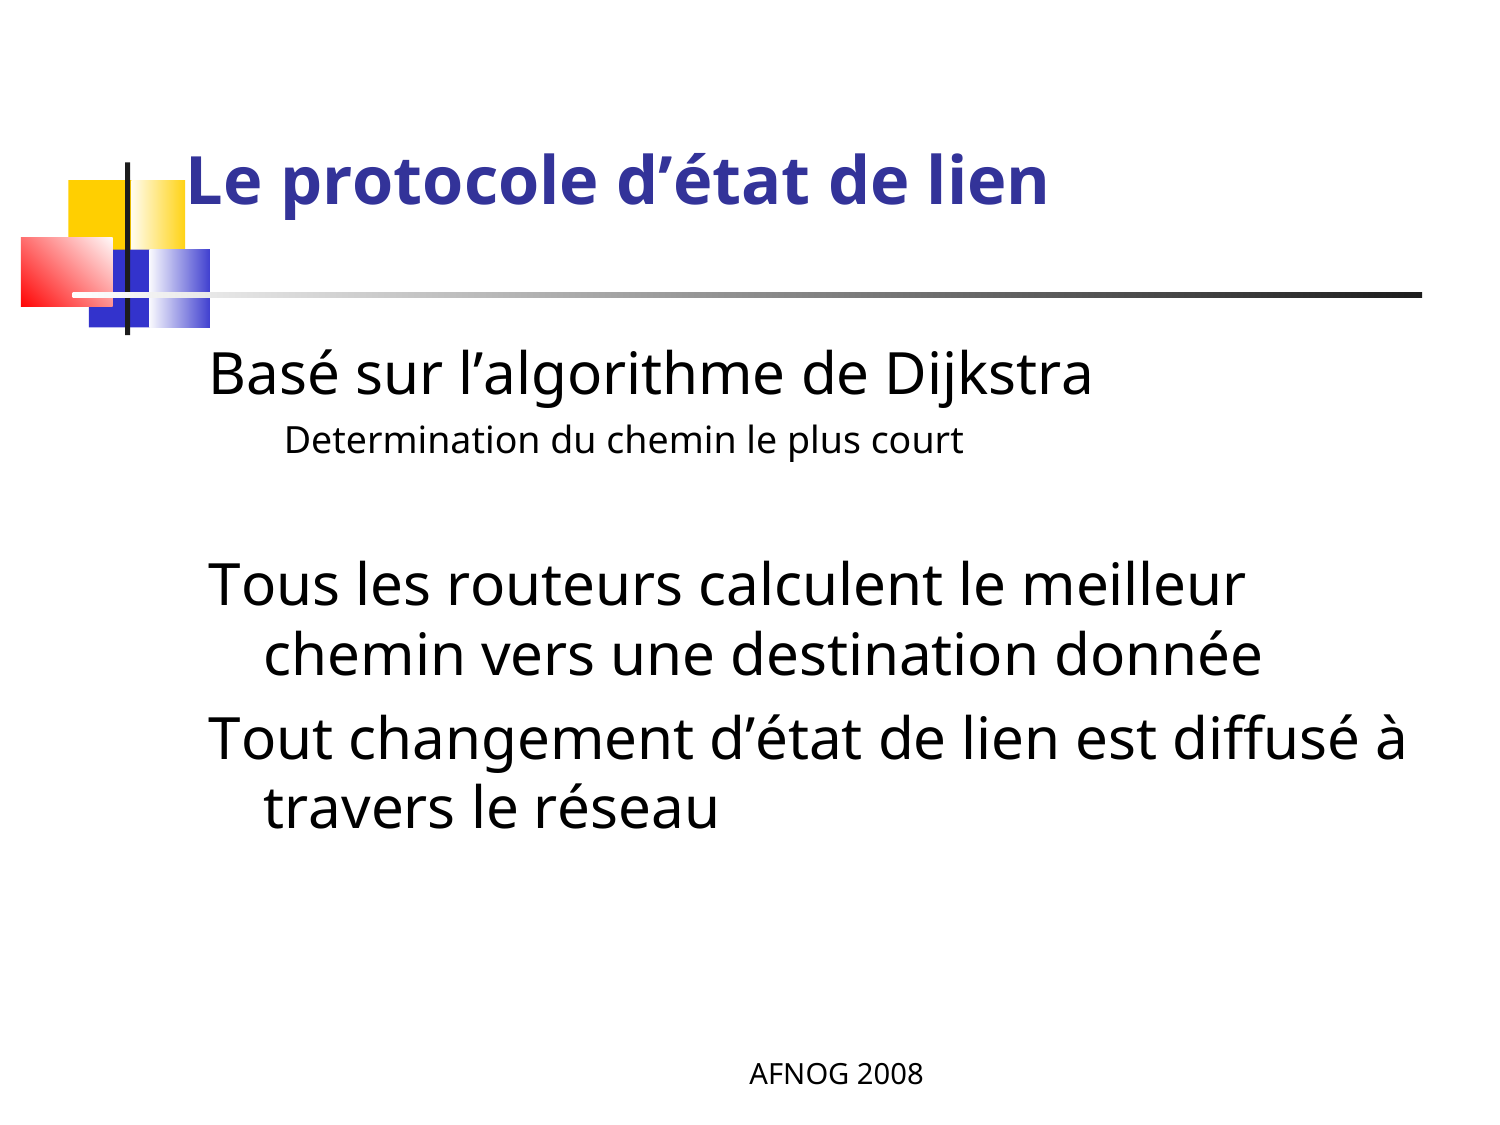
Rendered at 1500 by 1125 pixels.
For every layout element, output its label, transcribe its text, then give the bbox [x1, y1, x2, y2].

title Le protocole d’état de lien [171, 125, 1450, 230]
list Basé sur l’algorithme de Dijkstra Determination du chemin le plus court Tous les routeurs calculent le meilleur chemin vers une destination donnée Tout changement d’état de lien est diffusé à travers le réseau [193, 331, 1469, 1007]
text_box AFNOG 2008 [599, 1024, 1074, 1099]
